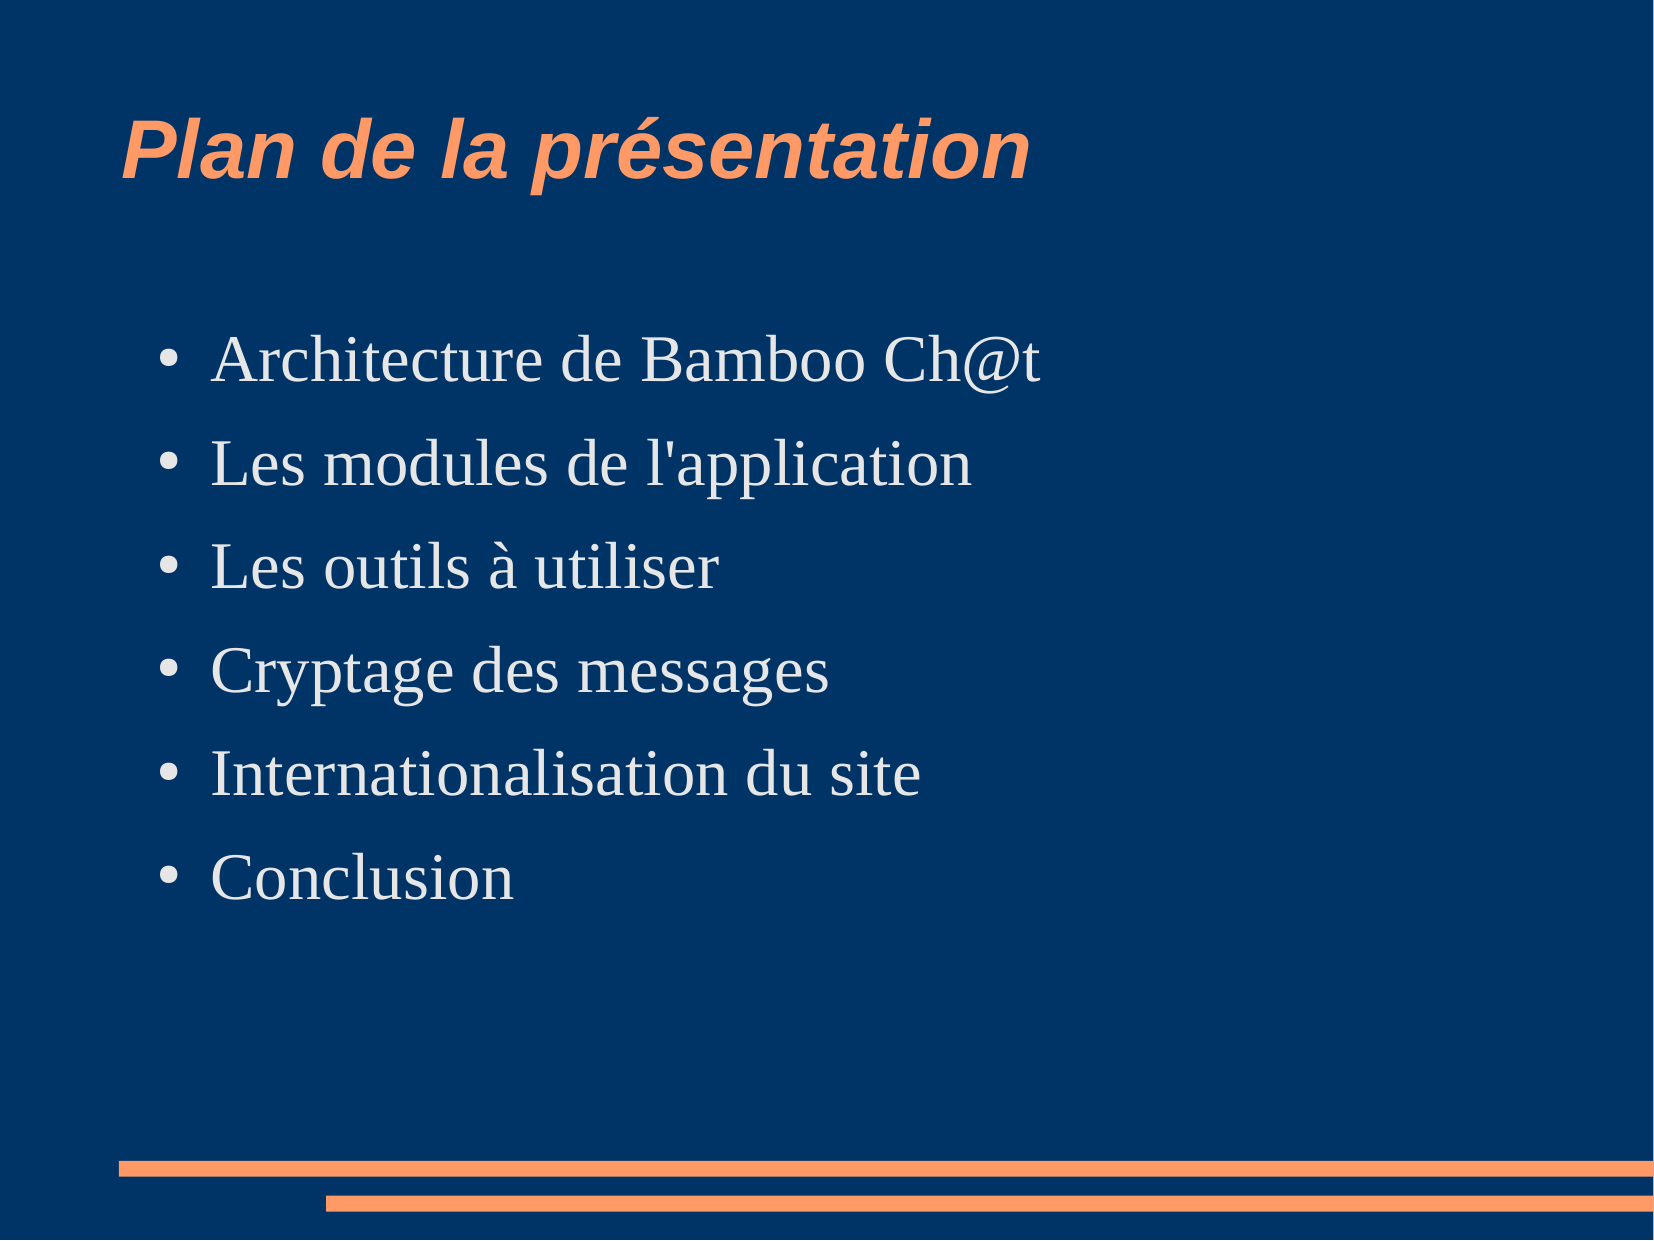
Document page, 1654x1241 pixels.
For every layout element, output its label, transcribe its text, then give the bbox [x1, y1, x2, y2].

list Architecture de Bamboo Ch@t Les modules de l'application Les outils à utiliser Cryptage des messages Internationalisation du site Conclusion [121, 322, 1561, 1132]
title Plan de la présentation [121, 46, 1534, 254]
